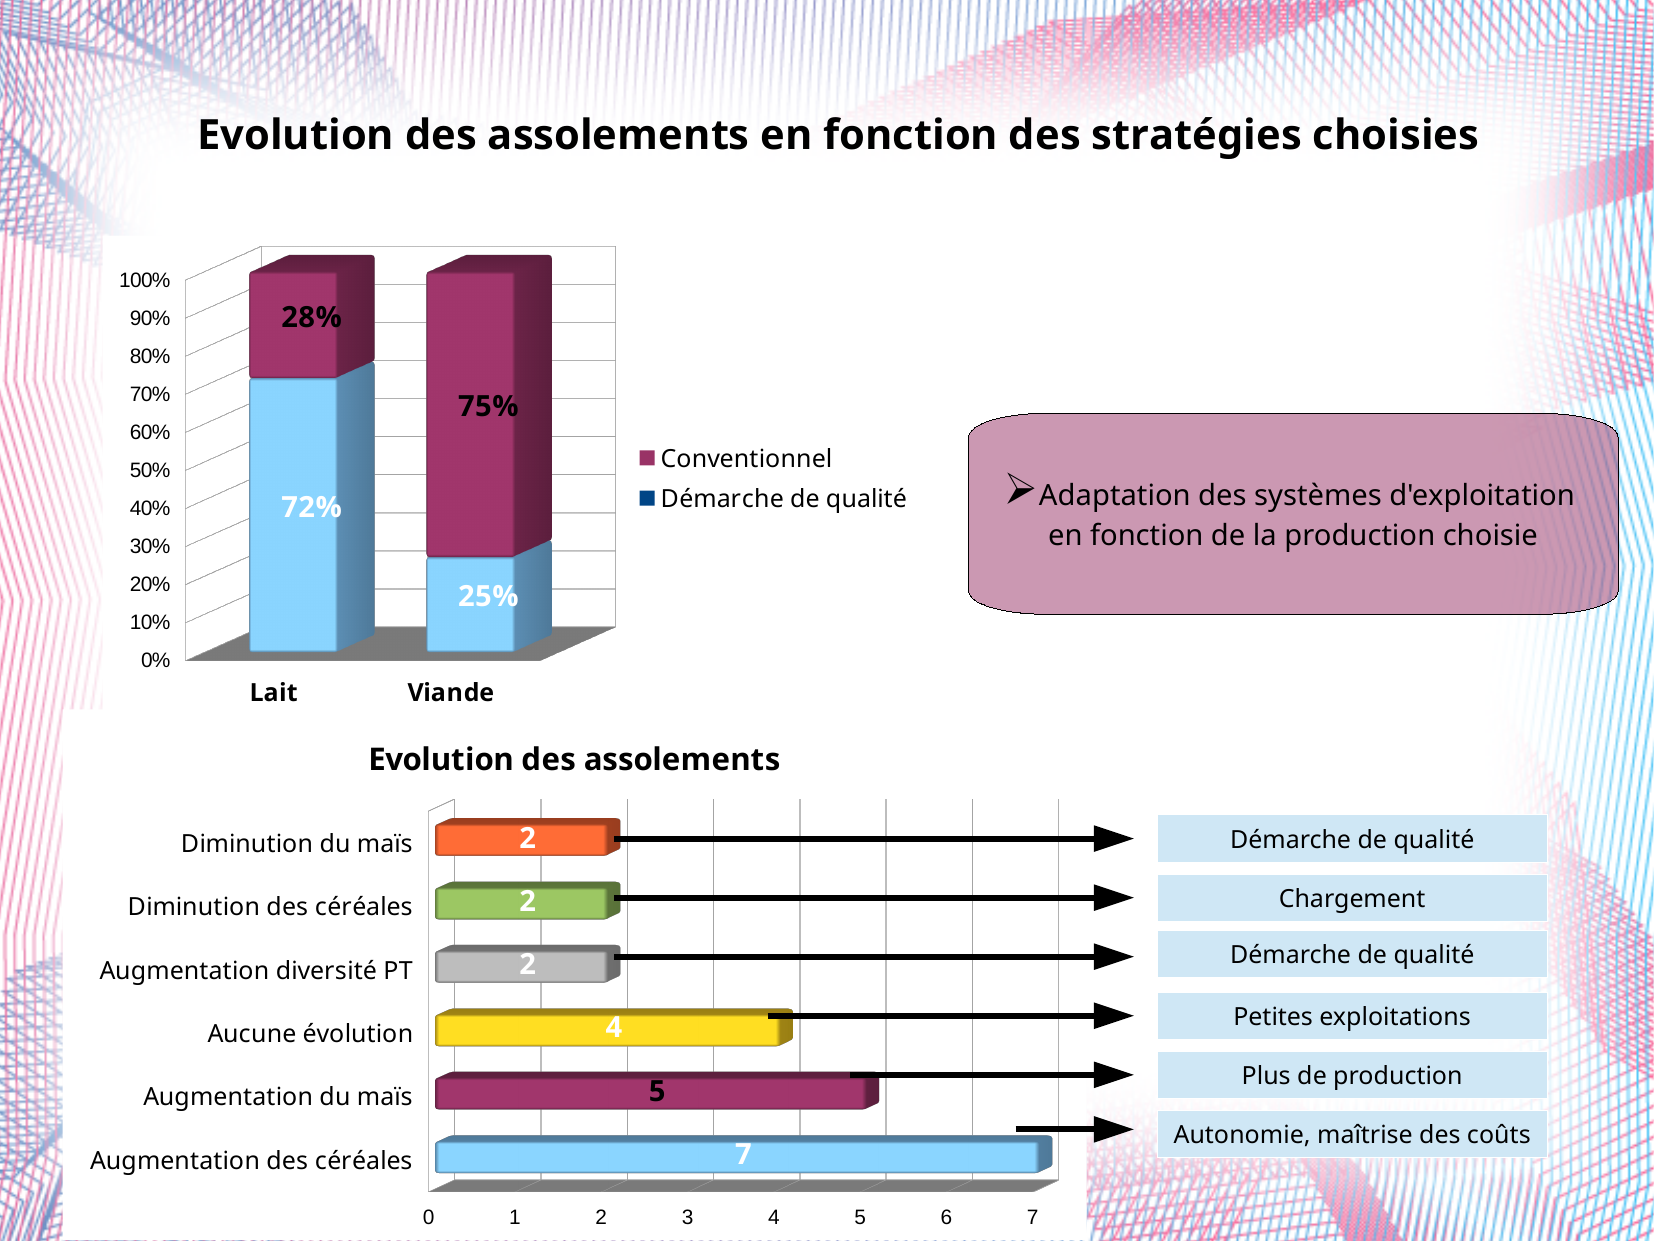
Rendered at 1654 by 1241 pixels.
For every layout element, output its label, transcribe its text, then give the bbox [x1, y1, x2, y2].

text_box Plus de production [1157, 1051, 1548, 1099]
picture [0, 0, 1654, 1241]
text_box Démarche de qualité [1157, 814, 1548, 863]
text_box Petites exploitations [1157, 992, 1548, 1040]
text_box Démarche de qualité [1157, 930, 1548, 978]
title Evolution des assolements en fonction des stratégies choisies [94, 70, 1583, 196]
chart [62, 235, 1087, 1241]
text_box Autonomie, maîtrise des coûts [1157, 1110, 1548, 1158]
text_box Chargement [1157, 874, 1548, 922]
text_box Adaptation des systèmes d'exploitation en fonction de la production choisie [968, 413, 1619, 615]
